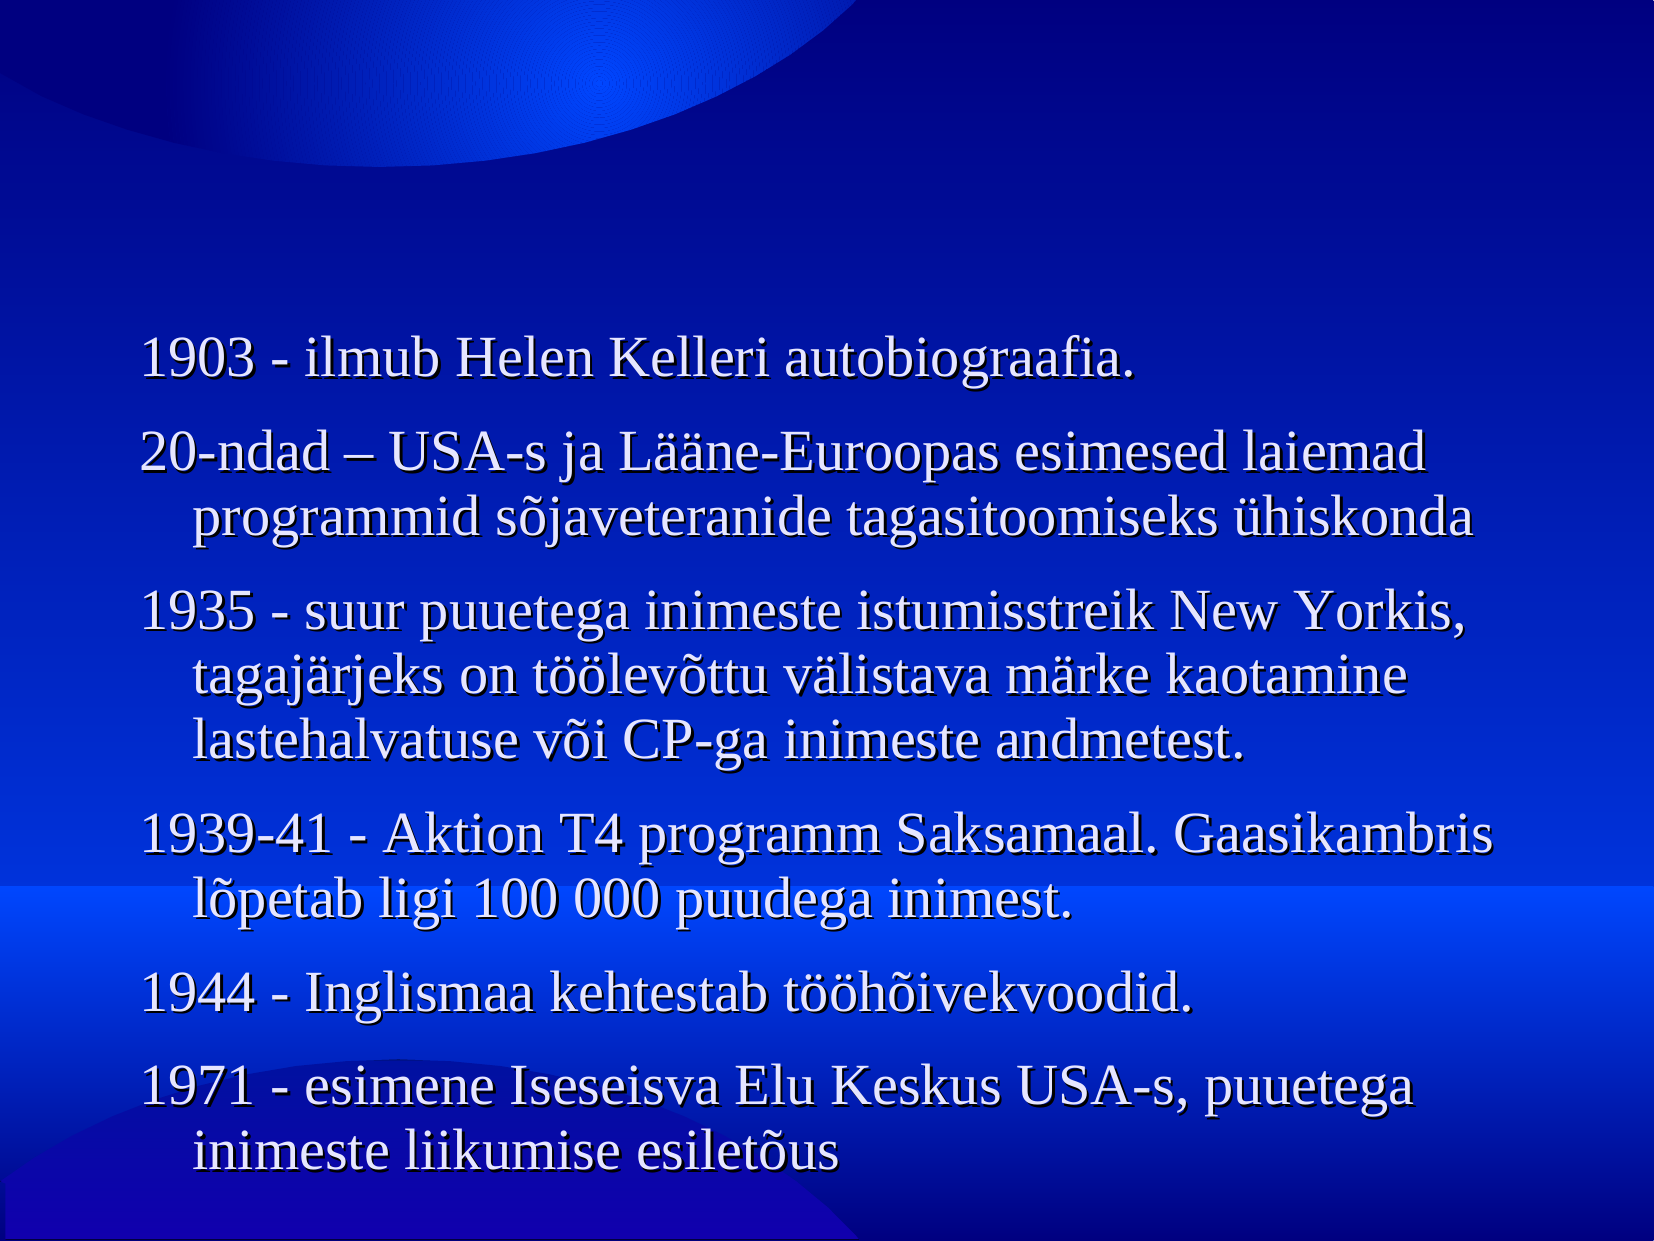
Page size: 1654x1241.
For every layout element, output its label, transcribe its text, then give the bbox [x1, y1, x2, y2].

list 1903 - ilmub Helen Kelleri autobiograafia. 20-ndad – USA-s ja Lääne-Euroopas esimesed laiemad programmid sõjaveteranide tagasitoomiseks ühiskonda 1935 - suur puuetega inimeste istumisstreik New Yorkis, tagajärjeks on töölevõttu välistava märke kaotamine lastehalvatuse või CP-ga inimeste andmetest. 1939-41 - Aktion T4 programm Saksamaal. Gaasikambris lõpetab ligi 100 000 puudega inimest. 1944 - Inglismaa kehtestab tööhõivekvoodid. 1971 - esimene Iseseisva Elu Keskus USA-s, puuetega inimeste liikumise esiletõus [121, 324, 1534, 1183]
